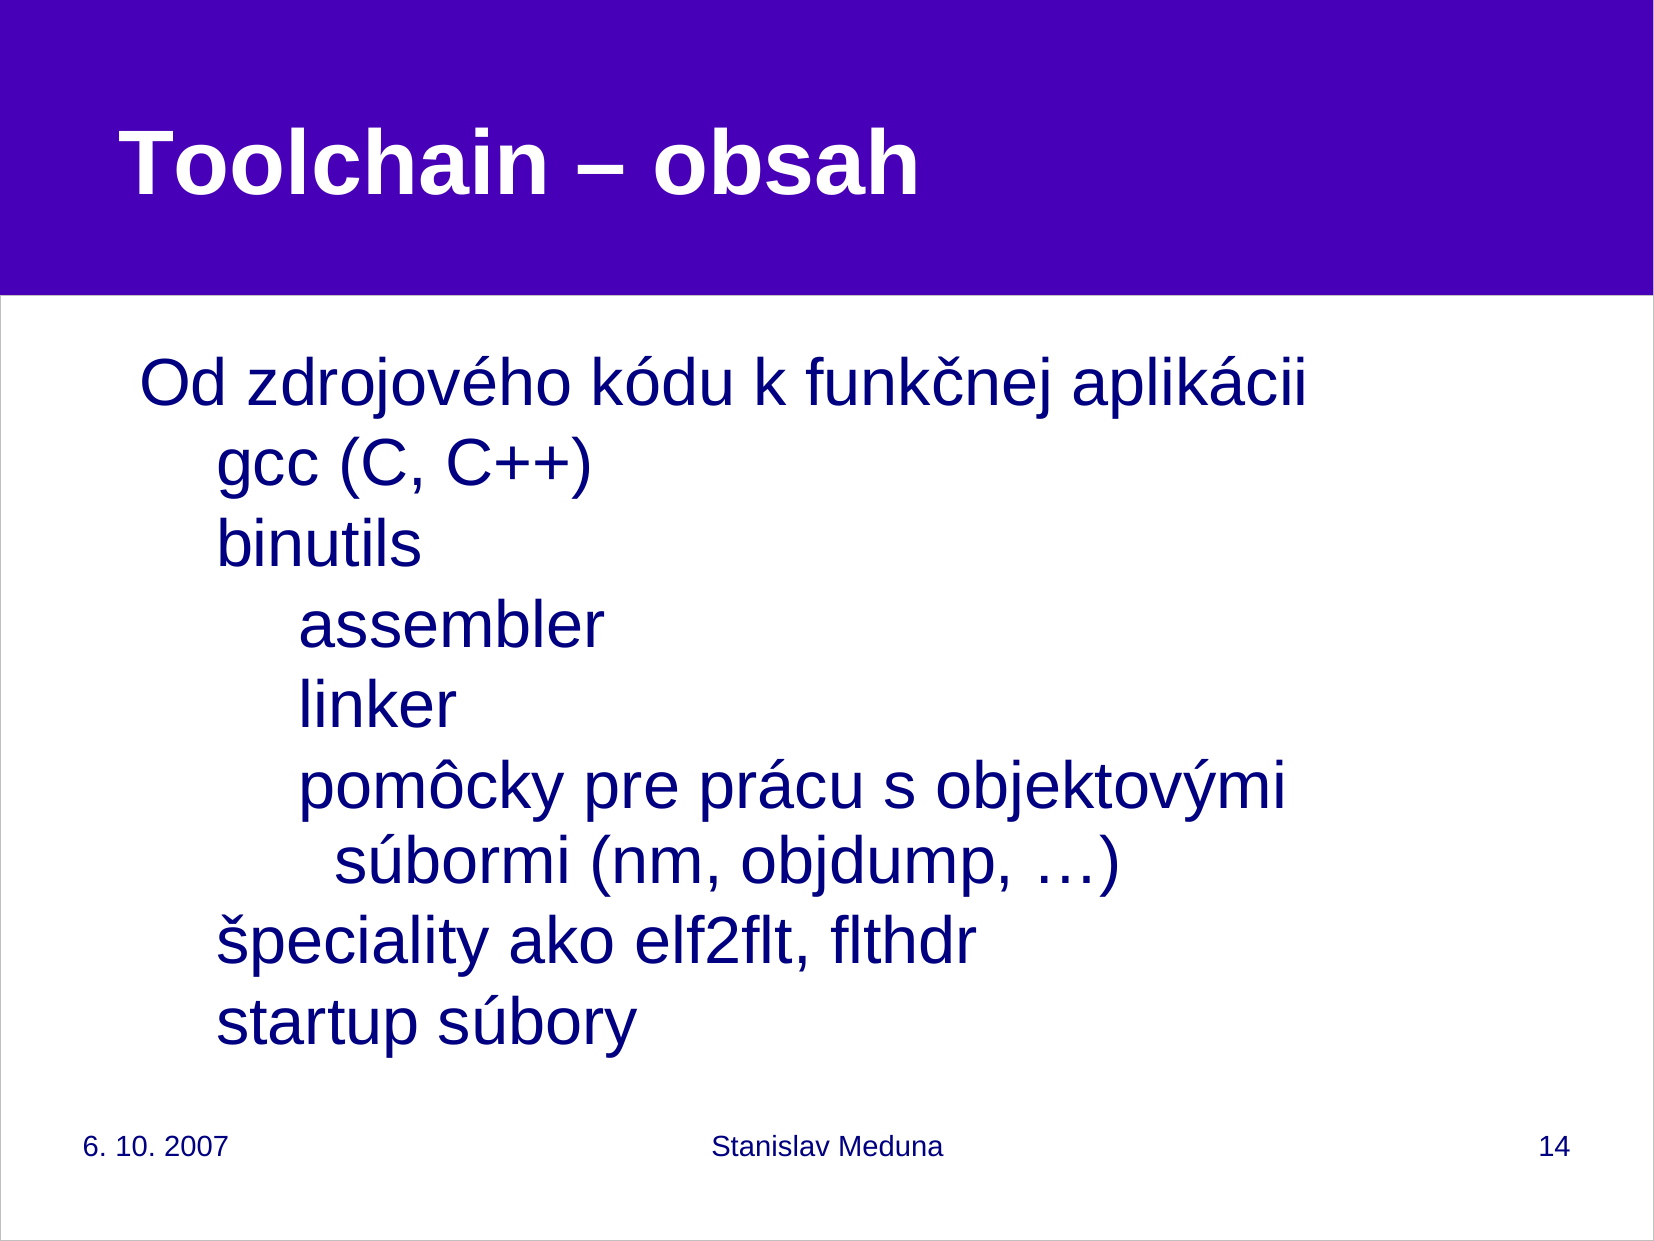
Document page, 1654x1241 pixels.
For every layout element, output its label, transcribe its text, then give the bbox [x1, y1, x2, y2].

list Od zdrojového kódu k funkčnej aplikácii gcc (C, C++) binutils assembler linker pomôcky pre prácu s objektovými súbormi (nm, objdump, …) špeciality ako elf2flt, flthdr startup súbory [121, 344, 1534, 1112]
title Toolchain – obsah [118, 66, 1595, 259]
